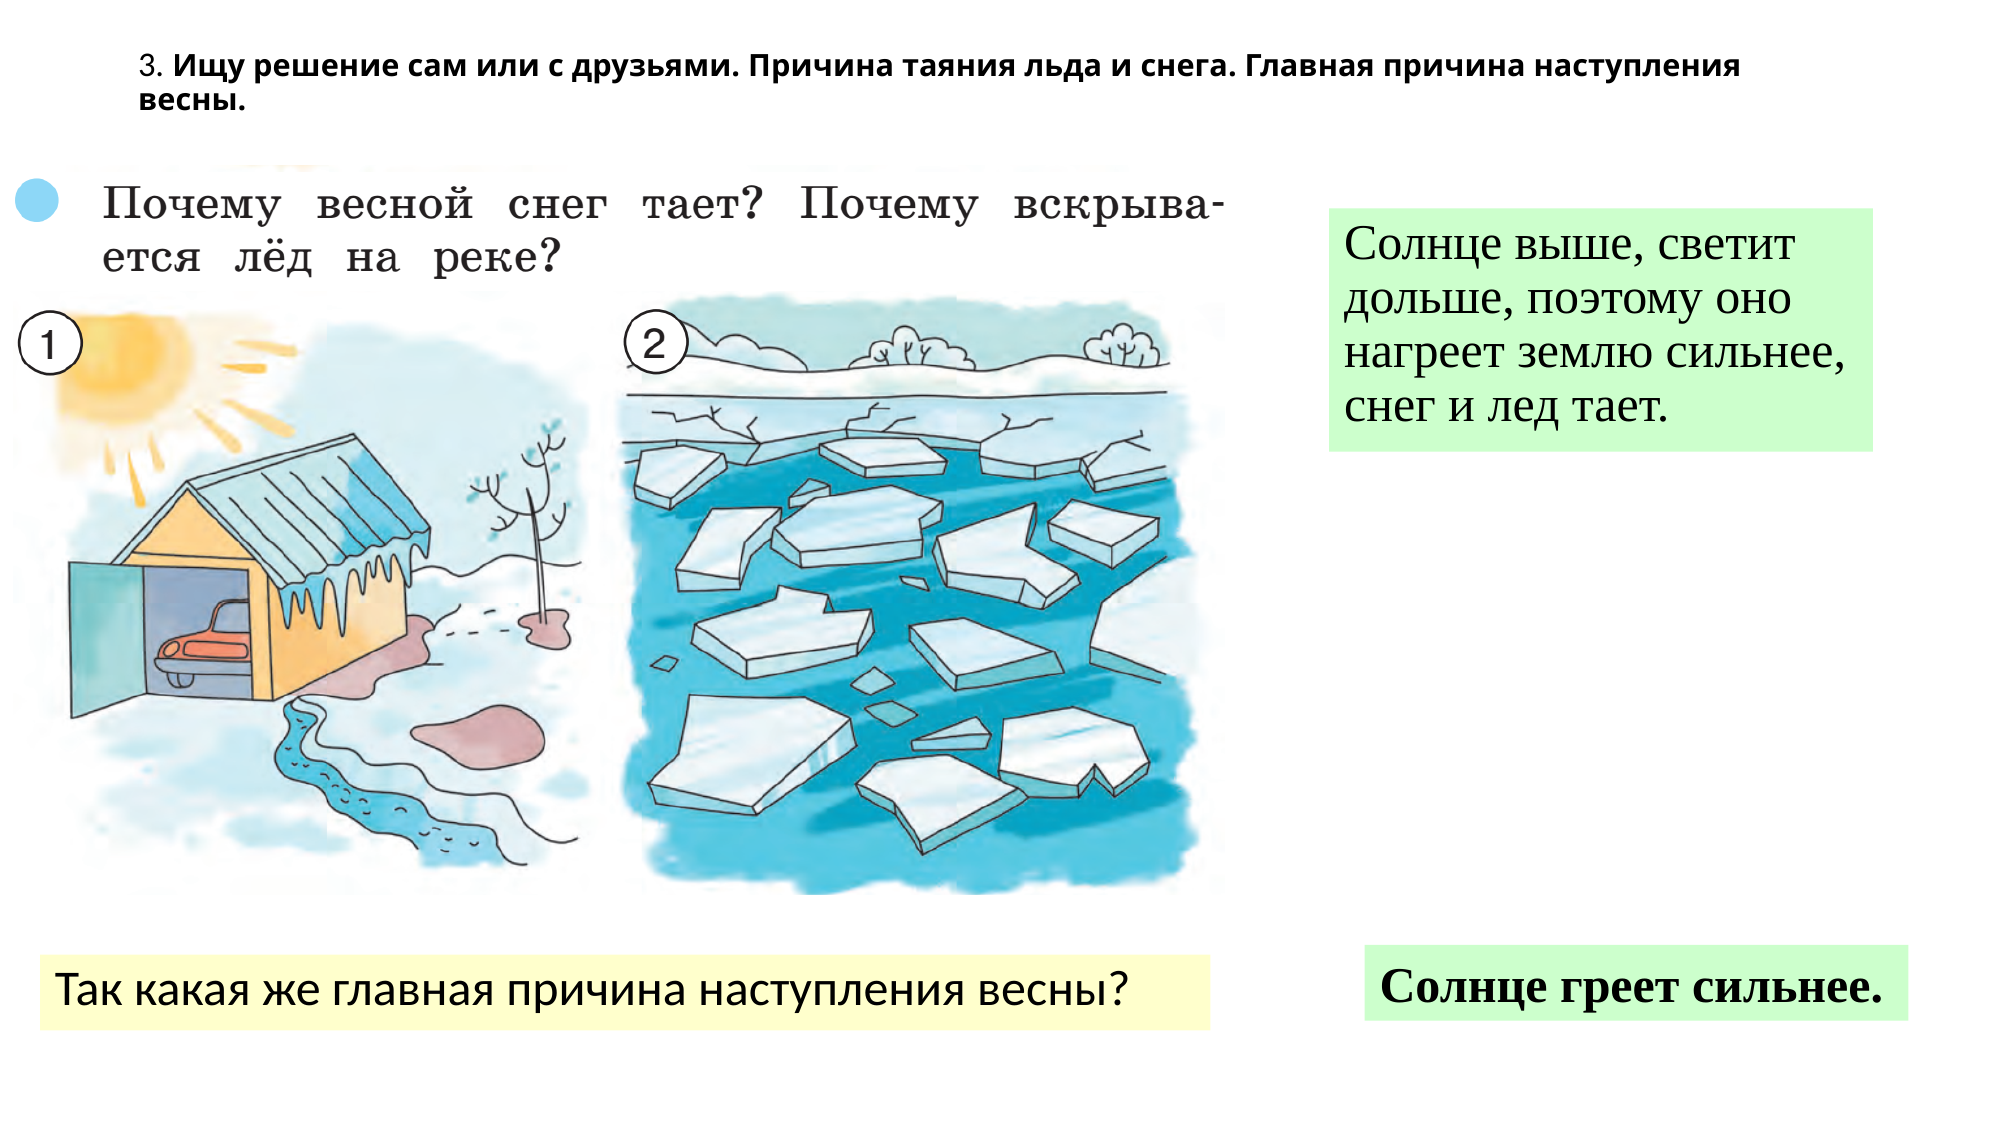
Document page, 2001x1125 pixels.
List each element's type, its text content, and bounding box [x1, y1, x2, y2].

list Солнце выше, светит дольше, поэтому оно нагреет землю сильнее, снег и лед тает. [1329, 208, 1873, 452]
text_box Солнце греет сильнее. [1364, 944, 1909, 1021]
title 3. Ищу решение сам или с друзьями. Причина таяния льда и снега. Главная причина наступления весны. [123, 38, 1849, 125]
picture [0, 165, 1242, 895]
text_box Так какая же главная причина наступления весны? [40, 954, 1211, 1031]
